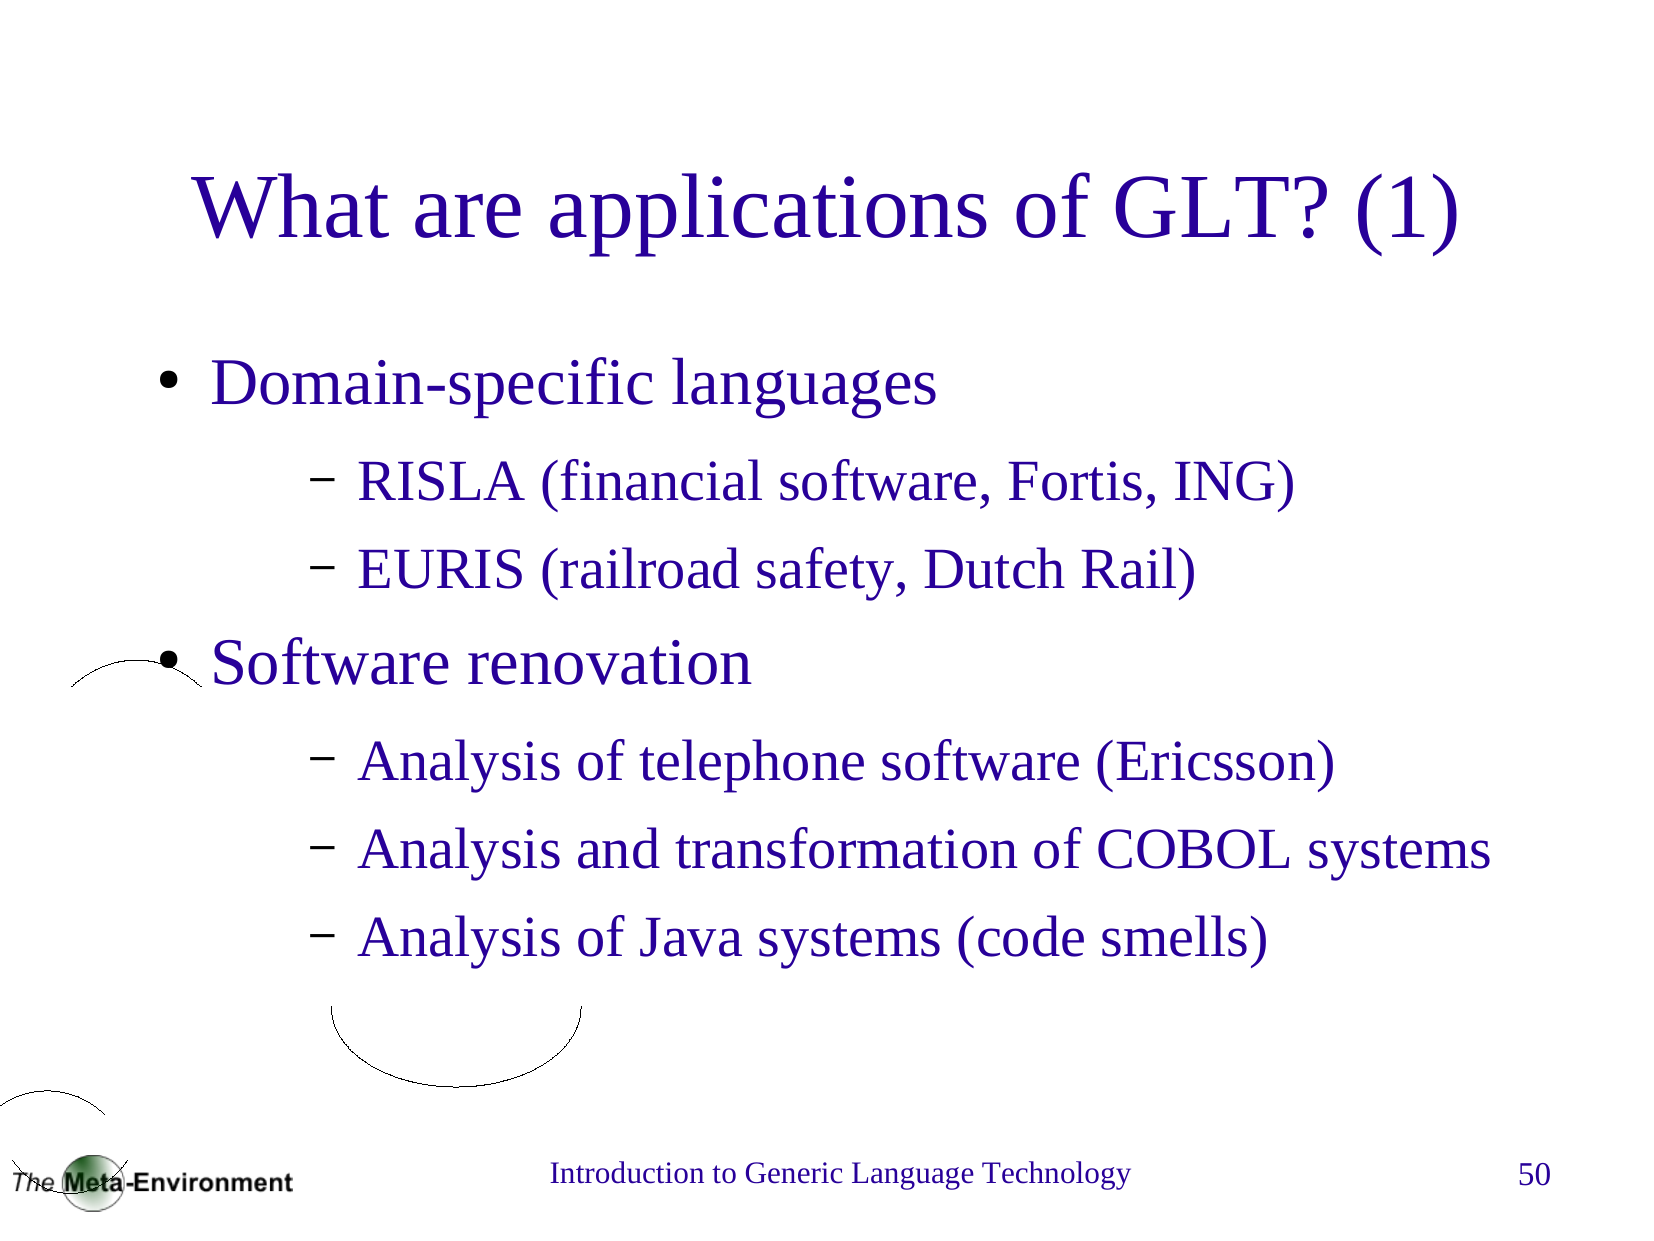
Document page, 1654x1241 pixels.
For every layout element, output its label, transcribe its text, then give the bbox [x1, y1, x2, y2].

title What are applications of GLT? (1) [121, 102, 1534, 311]
picture [13, 1155, 293, 1212]
list Domain-specific languages RISLA (financial software, Fortis, ING) EURIS (railroad safety, Dutch Rail) Software renovation Analysis of telephone software (Ericsson) Analysis and transformation of COBOL systems Analysis of Java systems (code smells) [121, 344, 1534, 1127]
